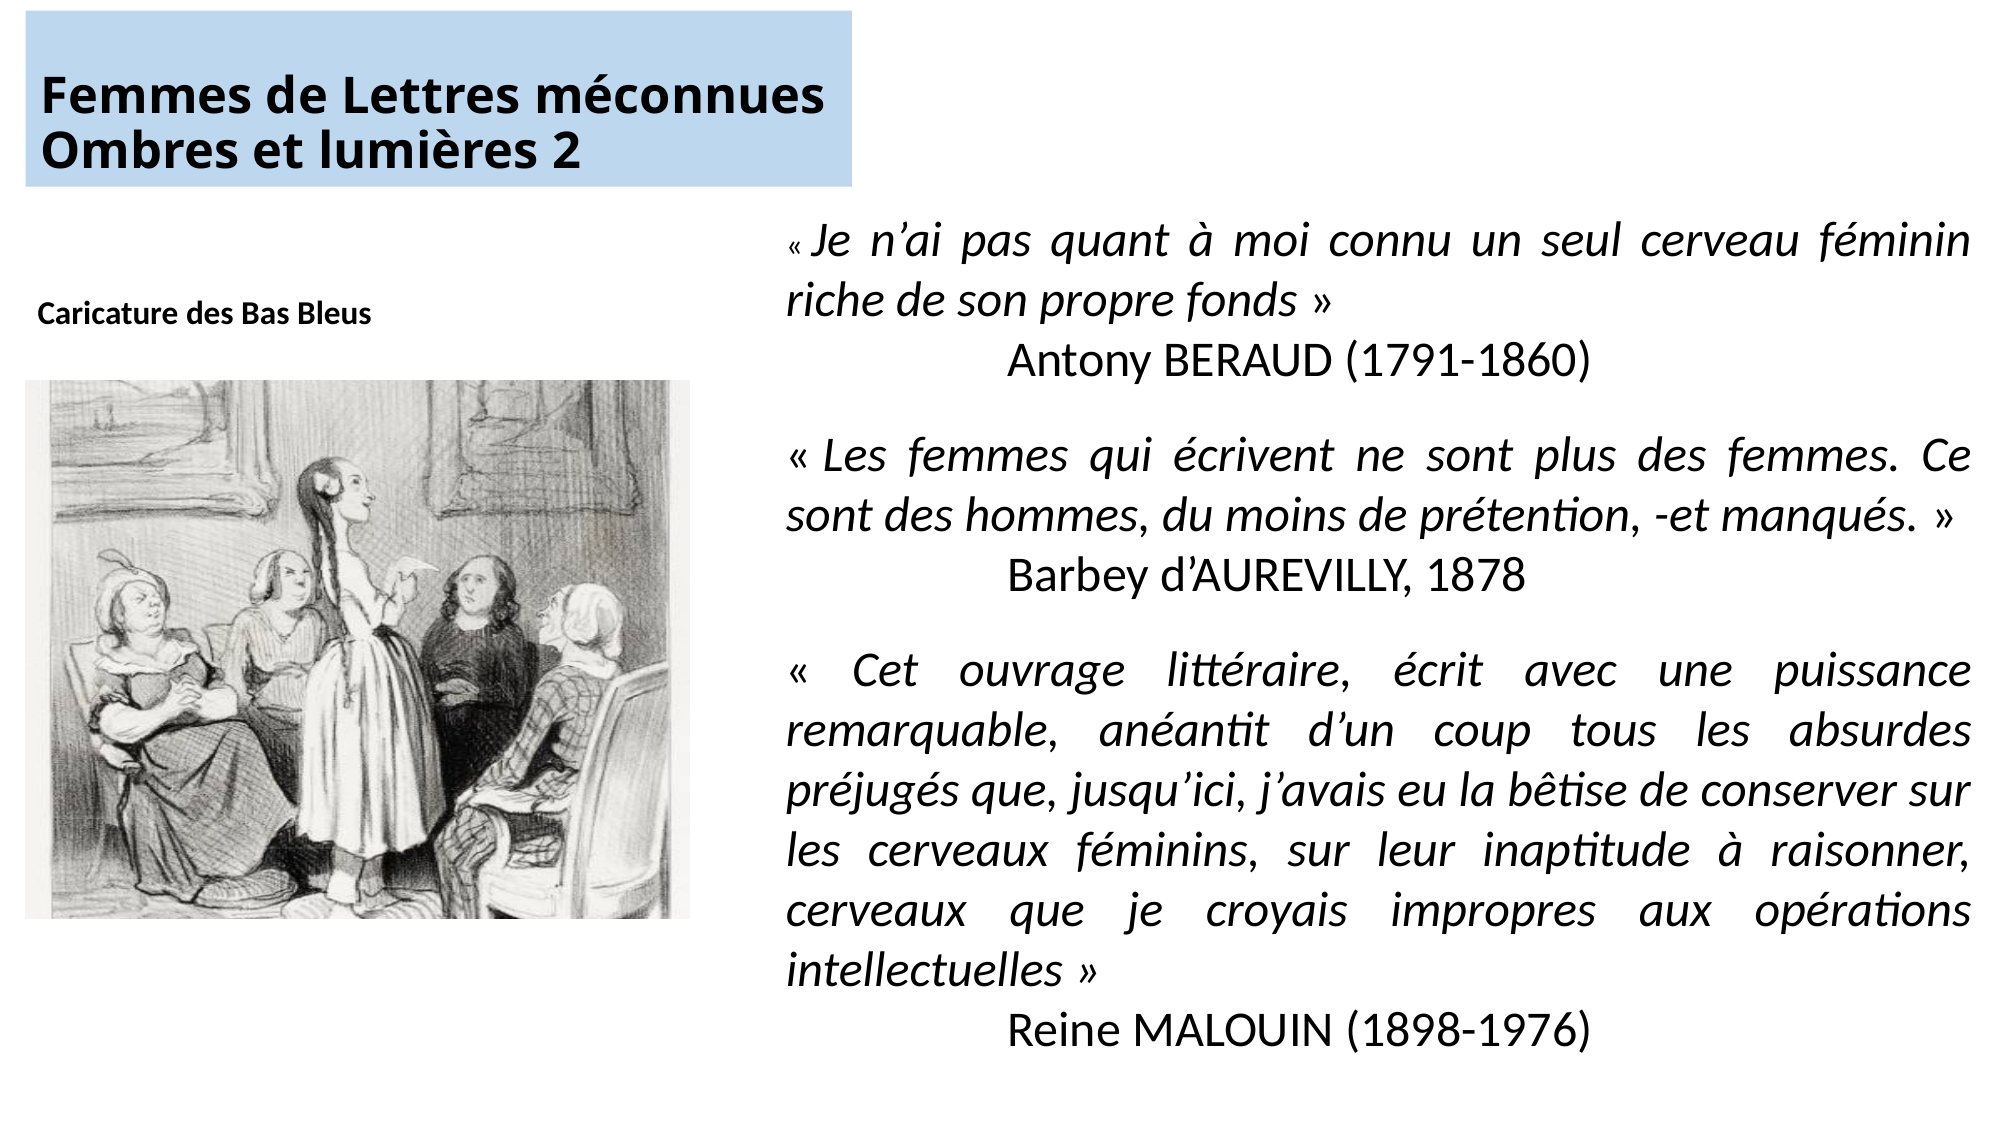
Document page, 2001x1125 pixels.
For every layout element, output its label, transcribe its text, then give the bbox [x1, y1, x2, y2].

text_box « Je n’ai pas quant à moi connu un seul cerveau féminin riche de son propre fonds » Antony BERAUD (1791-1860) « Les femmes qui écrivent ne sont plus des femmes. Ce sont des hommes, du moins de prétention, -et manqués. » Barbey d’AUREVILLY, 1878 « Cet ouvrage littéraire, écrit avec une puissance remarquable, anéantit d’un coup tous les absurdes préjugés que, jusqu’ici, j’avais eu la bêtise de conserver sur les cerveaux féminins, sur leur inaptitude à raisonner, cerveaux que je croyais impropres aux opérations intellectuelles » Reine MALOUIN (1898-1976) [771, 199, 1988, 1065]
list Caricature des Bas Bleus [0, 288, 722, 989]
title Femmes de Lettres méconnues Ombres et lumières 2 [25, 10, 852, 187]
